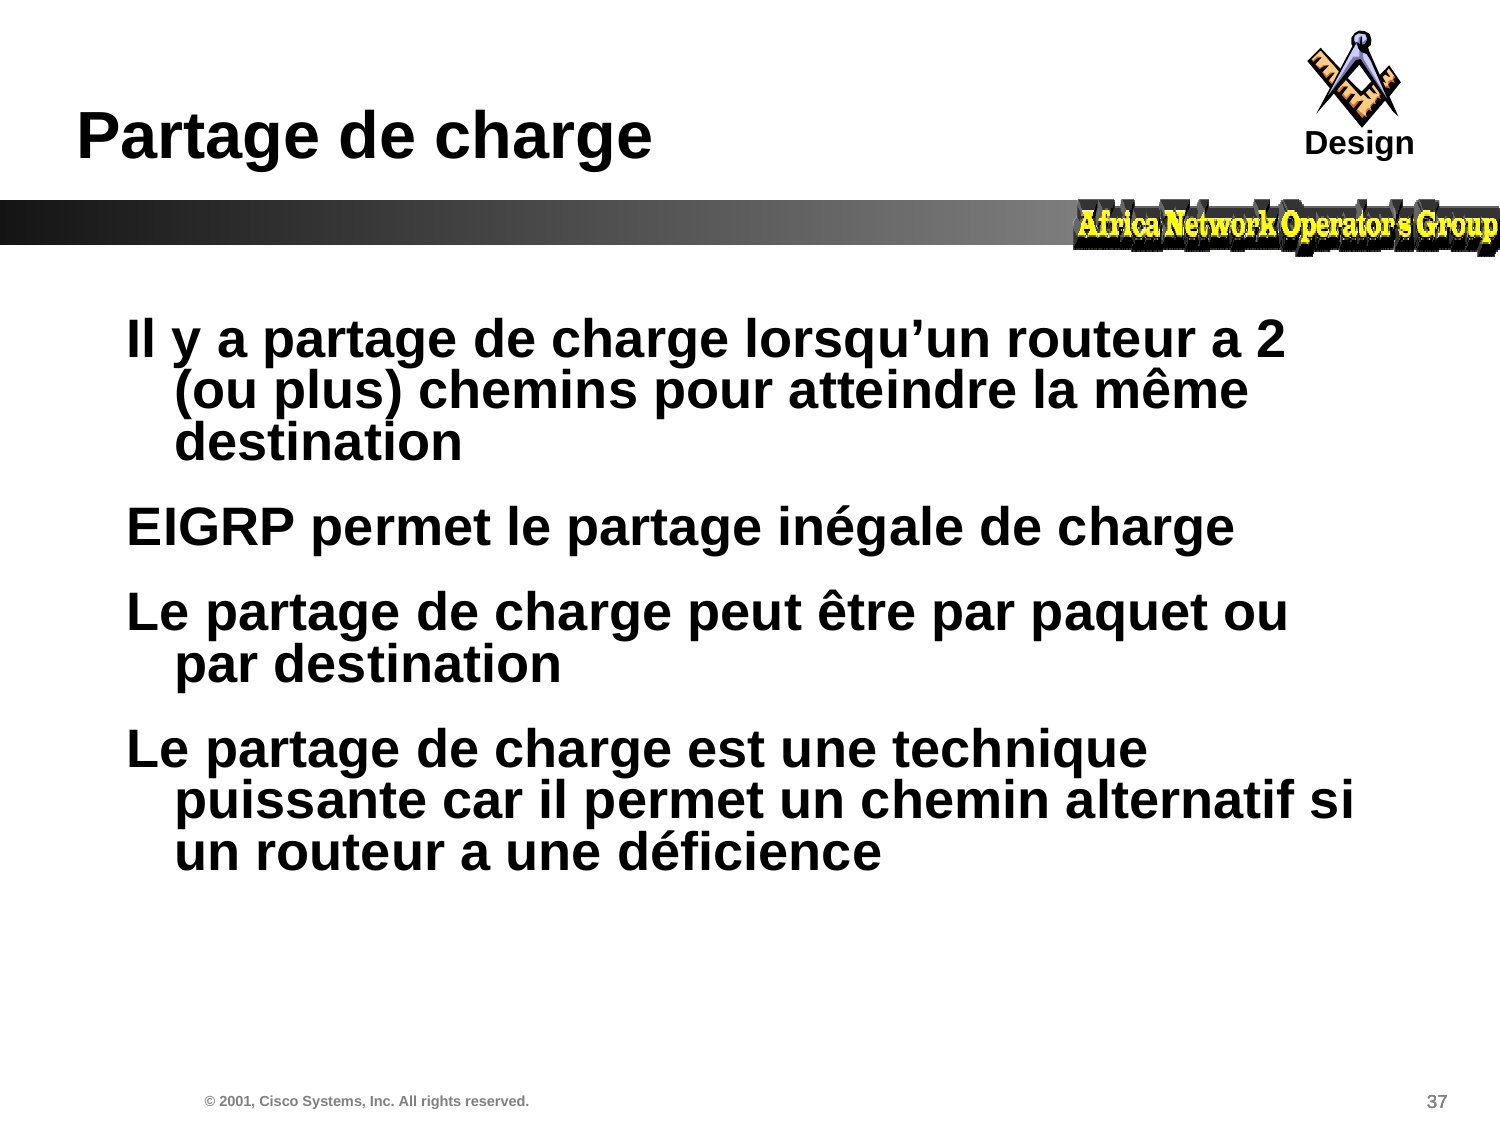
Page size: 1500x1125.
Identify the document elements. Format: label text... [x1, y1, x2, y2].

text_box Design [1292, 118, 1428, 168]
list Il y a partage de charge lorsqu’un routeur a 2 (ou plus) chemins pour atteindre la même destination EIGRP permet le partage inégale de charge Le partage de charge peut être par paquet ou par destination Le partage de charge est une technique puissante car il permet un chemin alternatif si un routeur a une déficience [112, 292, 1401, 905]
title Partage de charge [62, 41, 1314, 180]
picture [1070, 180, 1500, 275]
picture [1307, 29, 1402, 118]
